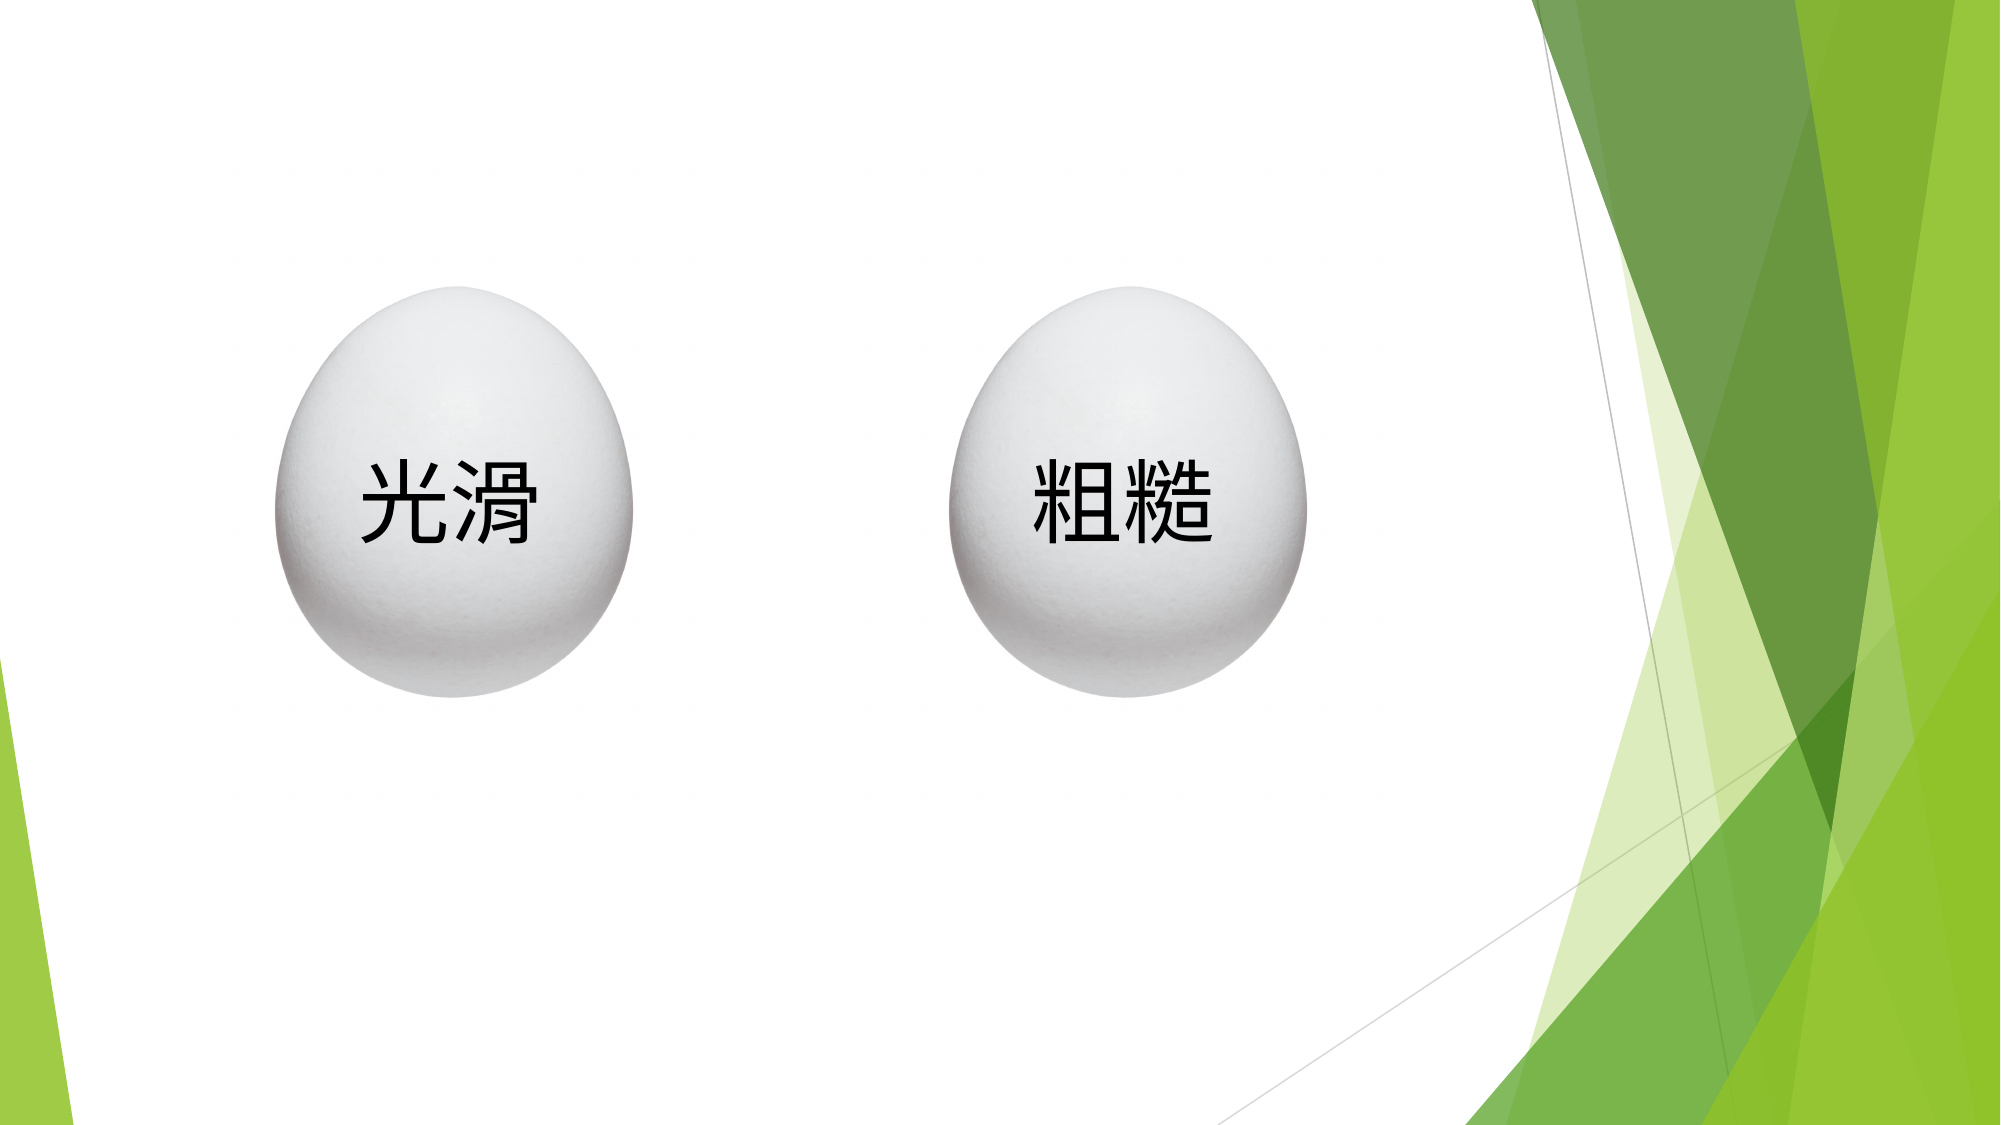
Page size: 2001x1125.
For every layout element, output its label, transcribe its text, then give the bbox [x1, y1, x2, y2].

picture [860, 160, 1390, 840]
picture [186, 160, 716, 840]
text_box 光滑 [343, 436, 559, 564]
text_box 粗糙 [1016, 436, 1233, 564]
